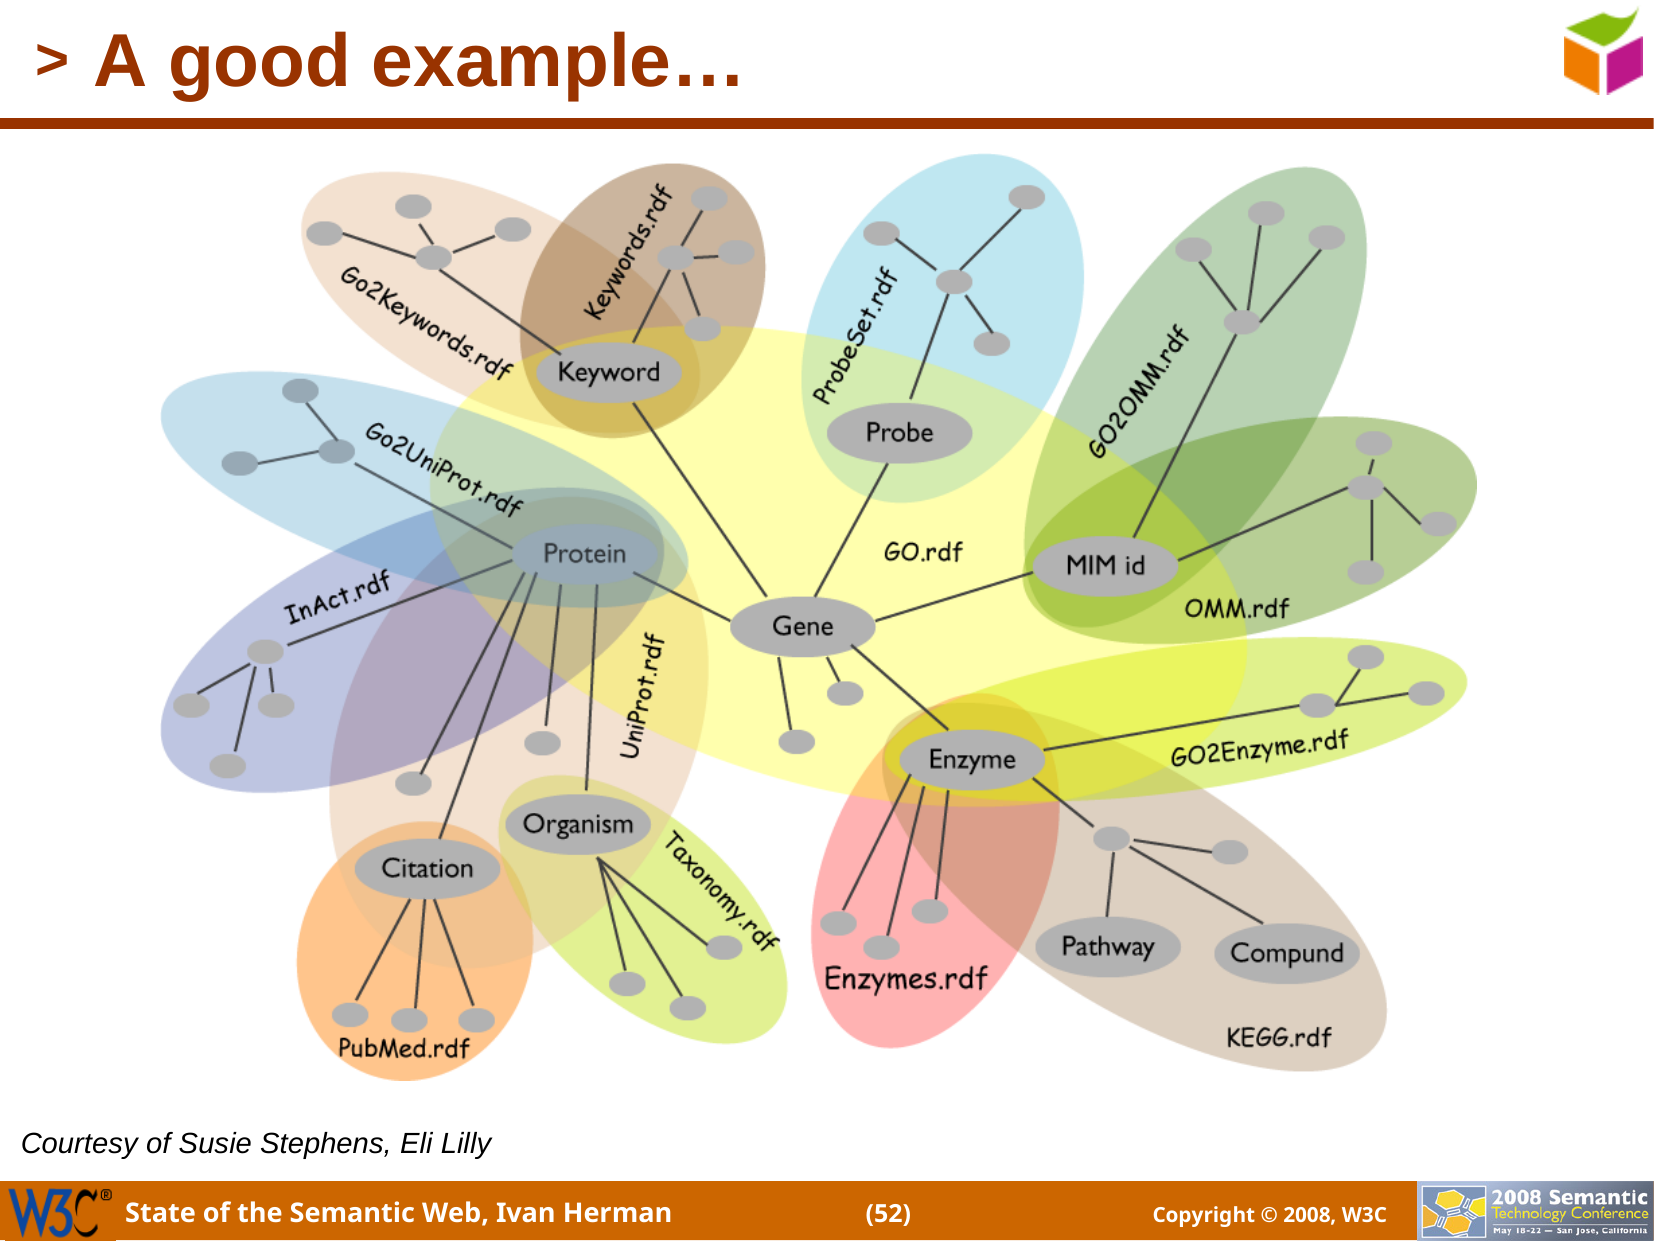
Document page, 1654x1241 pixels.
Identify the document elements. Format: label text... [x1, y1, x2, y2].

picture [160, 153, 1477, 1082]
picture [1417, 1181, 1654, 1241]
picture [5, 1186, 116, 1241]
title A good example… [93, 0, 1493, 119]
picture [1564, 5, 1643, 95]
text_box Courtesy of Susie Stephens, Eli Lilly [6, 1122, 507, 1170]
